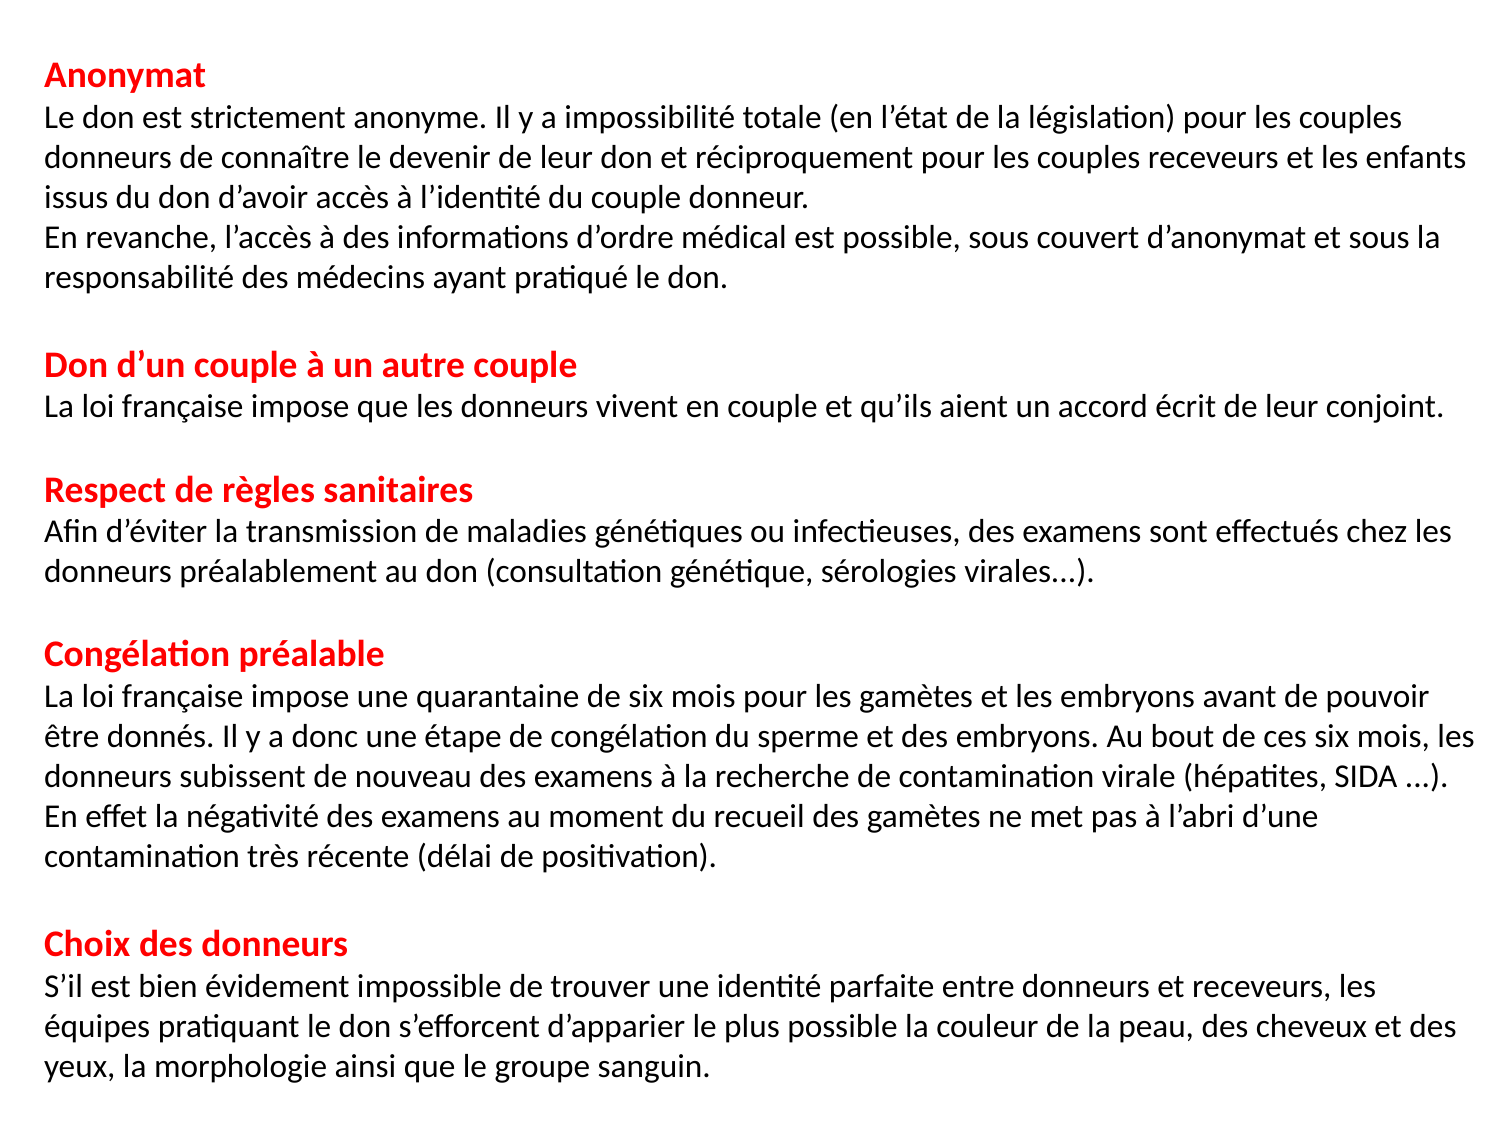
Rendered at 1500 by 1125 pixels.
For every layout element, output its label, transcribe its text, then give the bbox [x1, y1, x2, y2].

text_box Anonymat Le don est strictement anonyme. Il y a impossibilité totale (en l’état de la législation) pour les couples donneurs de connaître le devenir de leur don et réciproquement pour les couples receveurs et les enfants issus du don d’avoir accès à l’identité du couple donneur. En revanche, l’accès à des informations d’ordre médical est possible, sous couvert d’anonymat et sous la responsabilité des médecins ayant pratiqué le don. Don d’un couple à un autre couple La loi française impose que les donneurs vivent en couple et qu’ils aient un accord écrit de leur conjoint. Respect de règles sanitaires Afin d’éviter la transmission de maladies génétiques ou infectieuses, des examens sont effectués chez les donneurs préalablement au don (consultation génétique, sérologies virales...). Congélation préalable La loi française impose une quarantaine de six mois pour les gamètes et les embryons avant de pouvoir être donnés. Il y a donc une étape de congélation du sperme et des embryons. Au bout de ces six mois, les donneurs subissent de nouveau des examens à la recherche de contamination virale (hépatites, SIDA ...). En effet la négativité des examens au moment du recueil des gamètes ne met pas à l’abri d’une contamination très récente (délai de positivation). Choix des donneurs S’il est bien évidement impossible de trouver une identité parfaite entre donneurs et receveurs, les équipes pratiquant le don s’efforcent d’apparier le plus possible la couleur de la peau, des cheveux et des yeux, la morphologie ainsi que le groupe sanguin. [29, 42, 1500, 1092]
